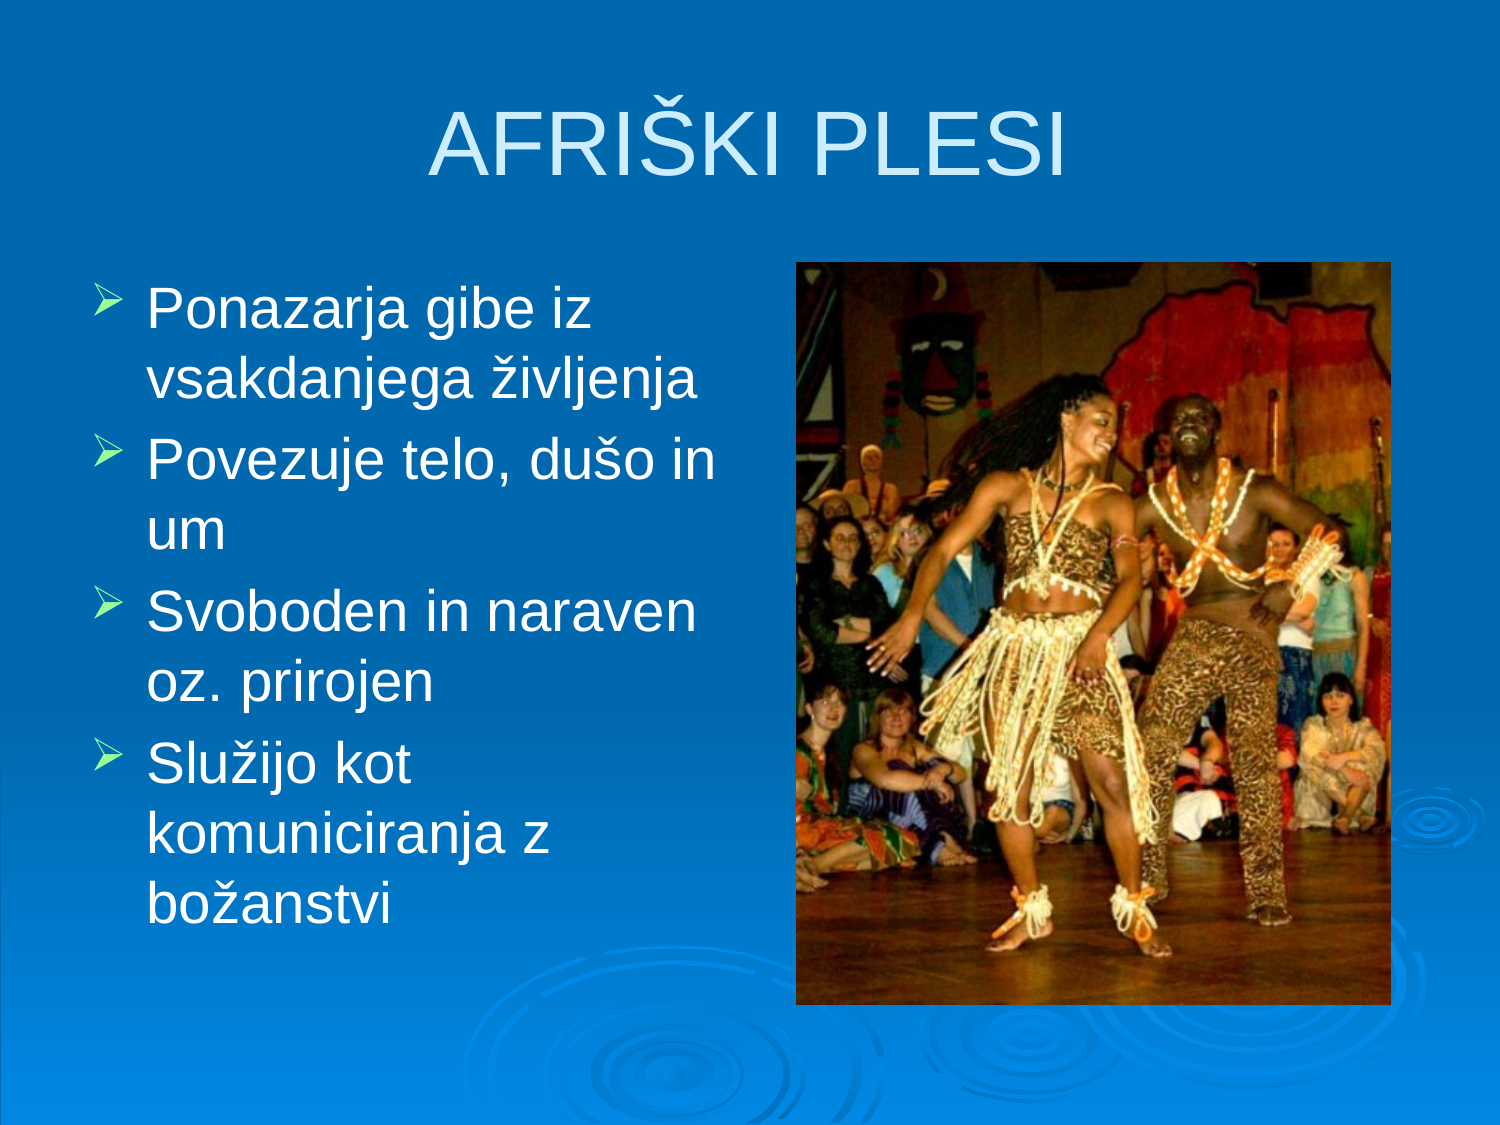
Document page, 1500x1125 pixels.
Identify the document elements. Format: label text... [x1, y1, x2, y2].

list Ponazarja gibe iz vsakdanjega življenja Povezuje telo, dušo in um Svoboden in naraven oz. prirojen Služijo kot komuniciranja z božanstvi [75, 262, 738, 1005]
picture [796, 262, 1391, 1005]
title AFRIŠKI PLESI [75, 45, 1425, 233]
